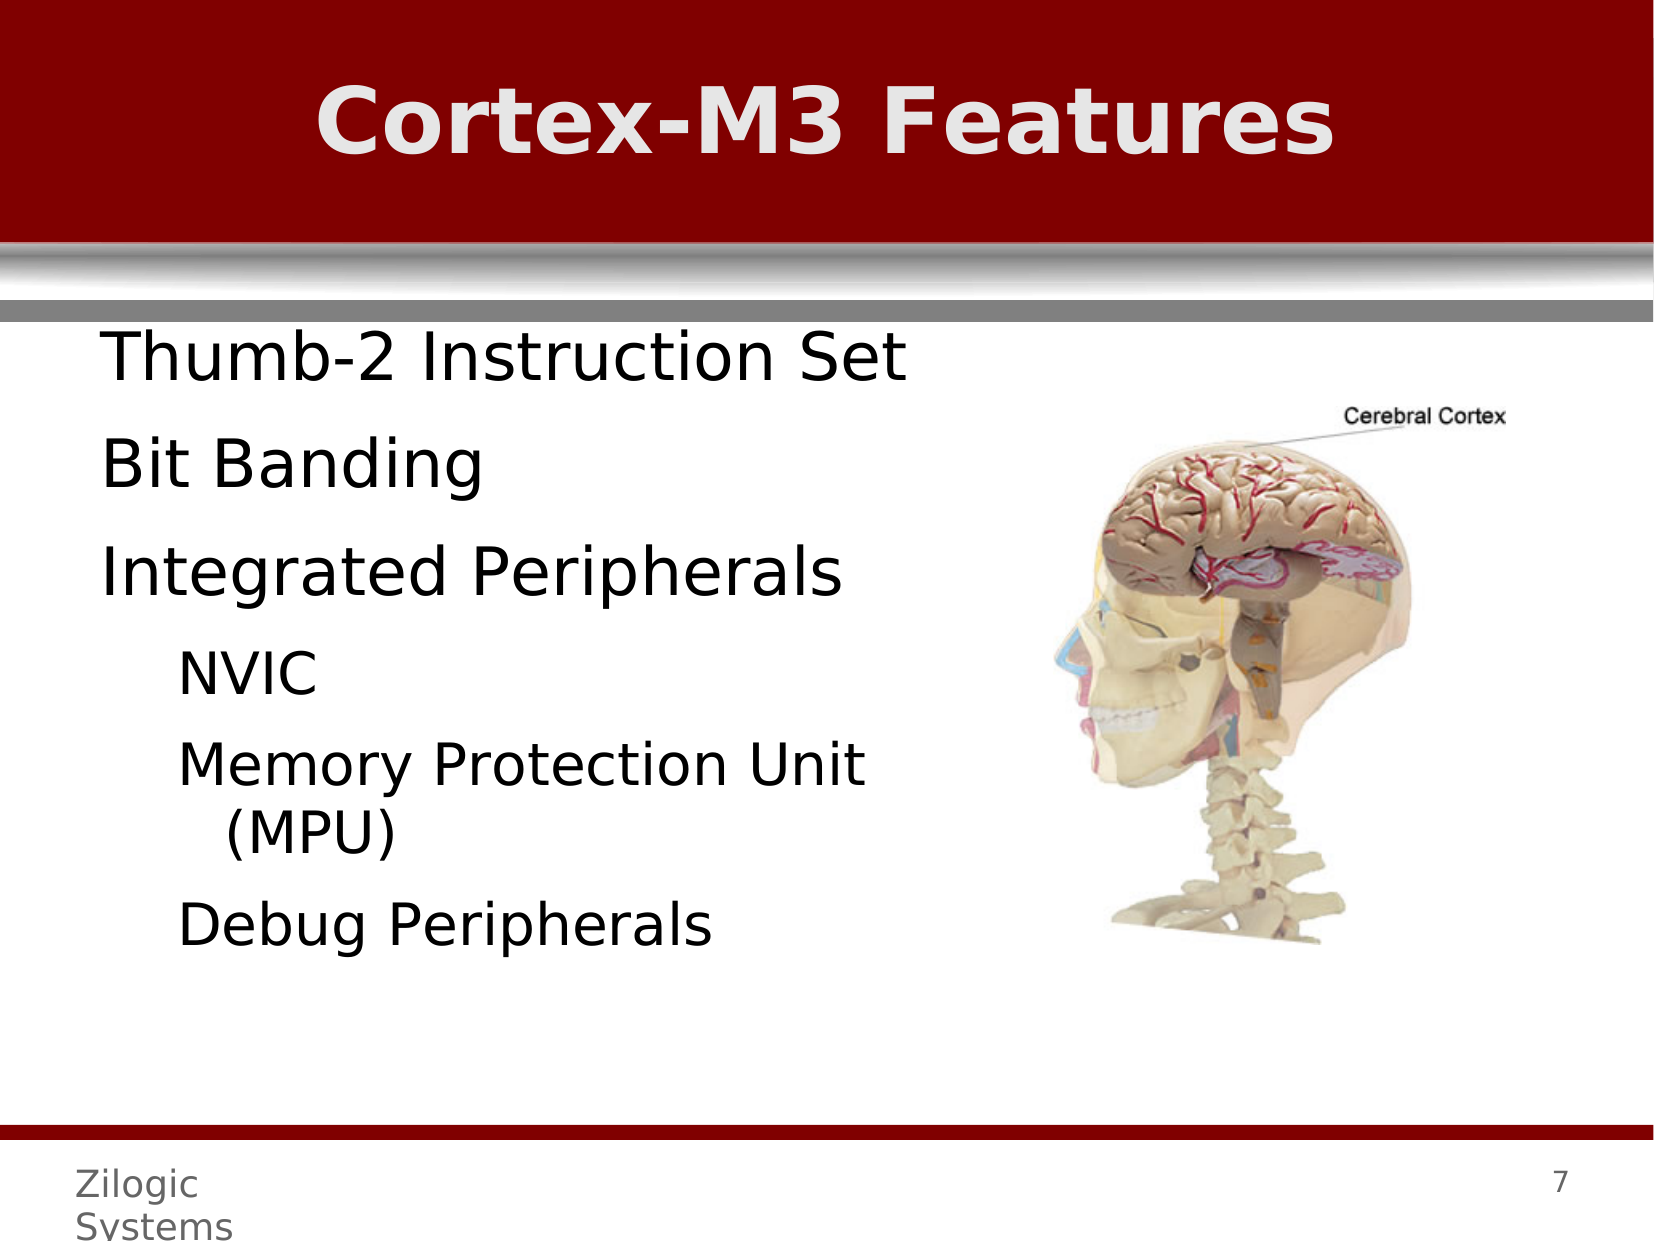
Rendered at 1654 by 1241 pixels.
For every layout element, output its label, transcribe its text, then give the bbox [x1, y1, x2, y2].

title Cortex-M3 Features [82, 18, 1571, 226]
picture [1053, 406, 1506, 945]
list Thumb-2 Instruction Set Bit Banding Integrated Peripherals NVIC Memory Protection Unit (MPU) Debug Peripherals [82, 318, 1006, 1109]
